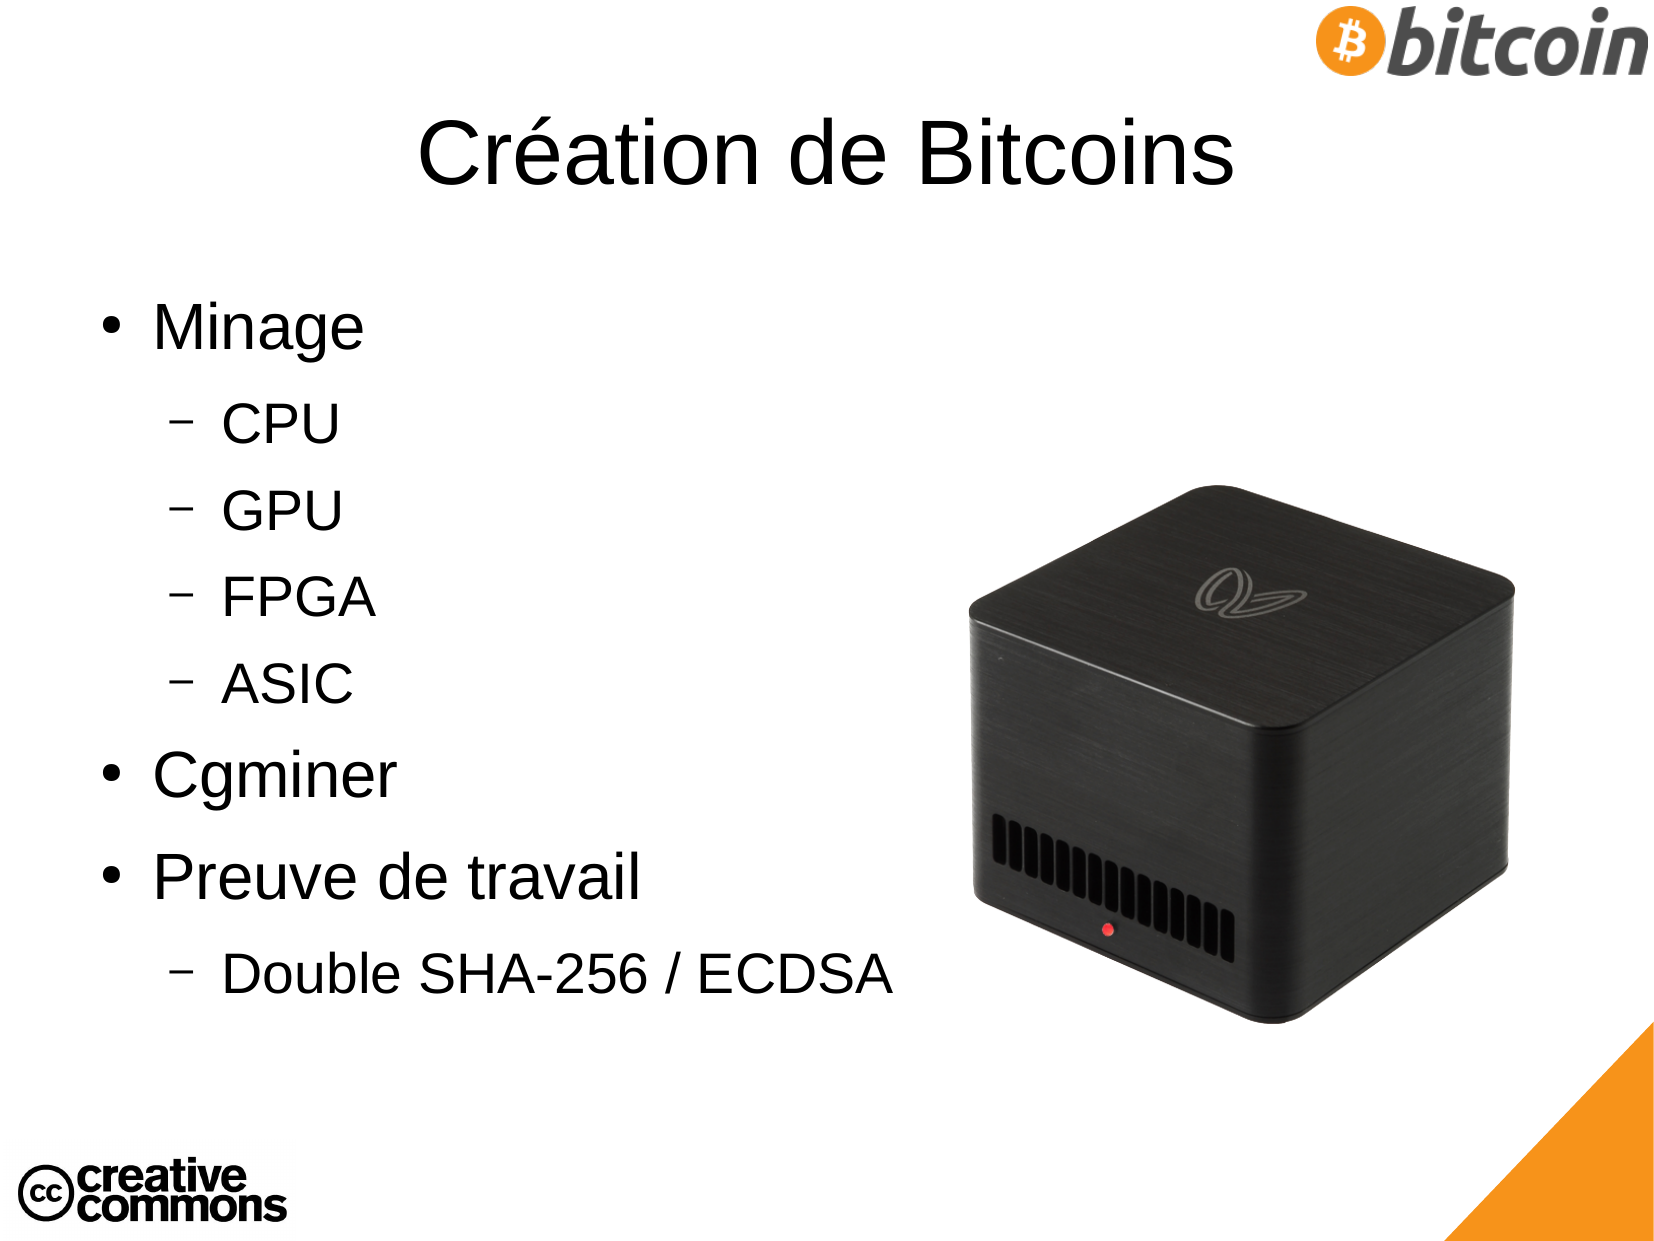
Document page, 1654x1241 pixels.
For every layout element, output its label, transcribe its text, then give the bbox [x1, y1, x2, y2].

picture [3, 1139, 296, 1241]
picture [968, 480, 1516, 1028]
picture [1316, 6, 1648, 76]
list Minage CPU GPU FPGA ASIC Cgminer Preuve de travail Double SHA-256 / ECDSA [82, 290, 1538, 1010]
title Création de Bitcoins [82, 49, 1571, 257]
